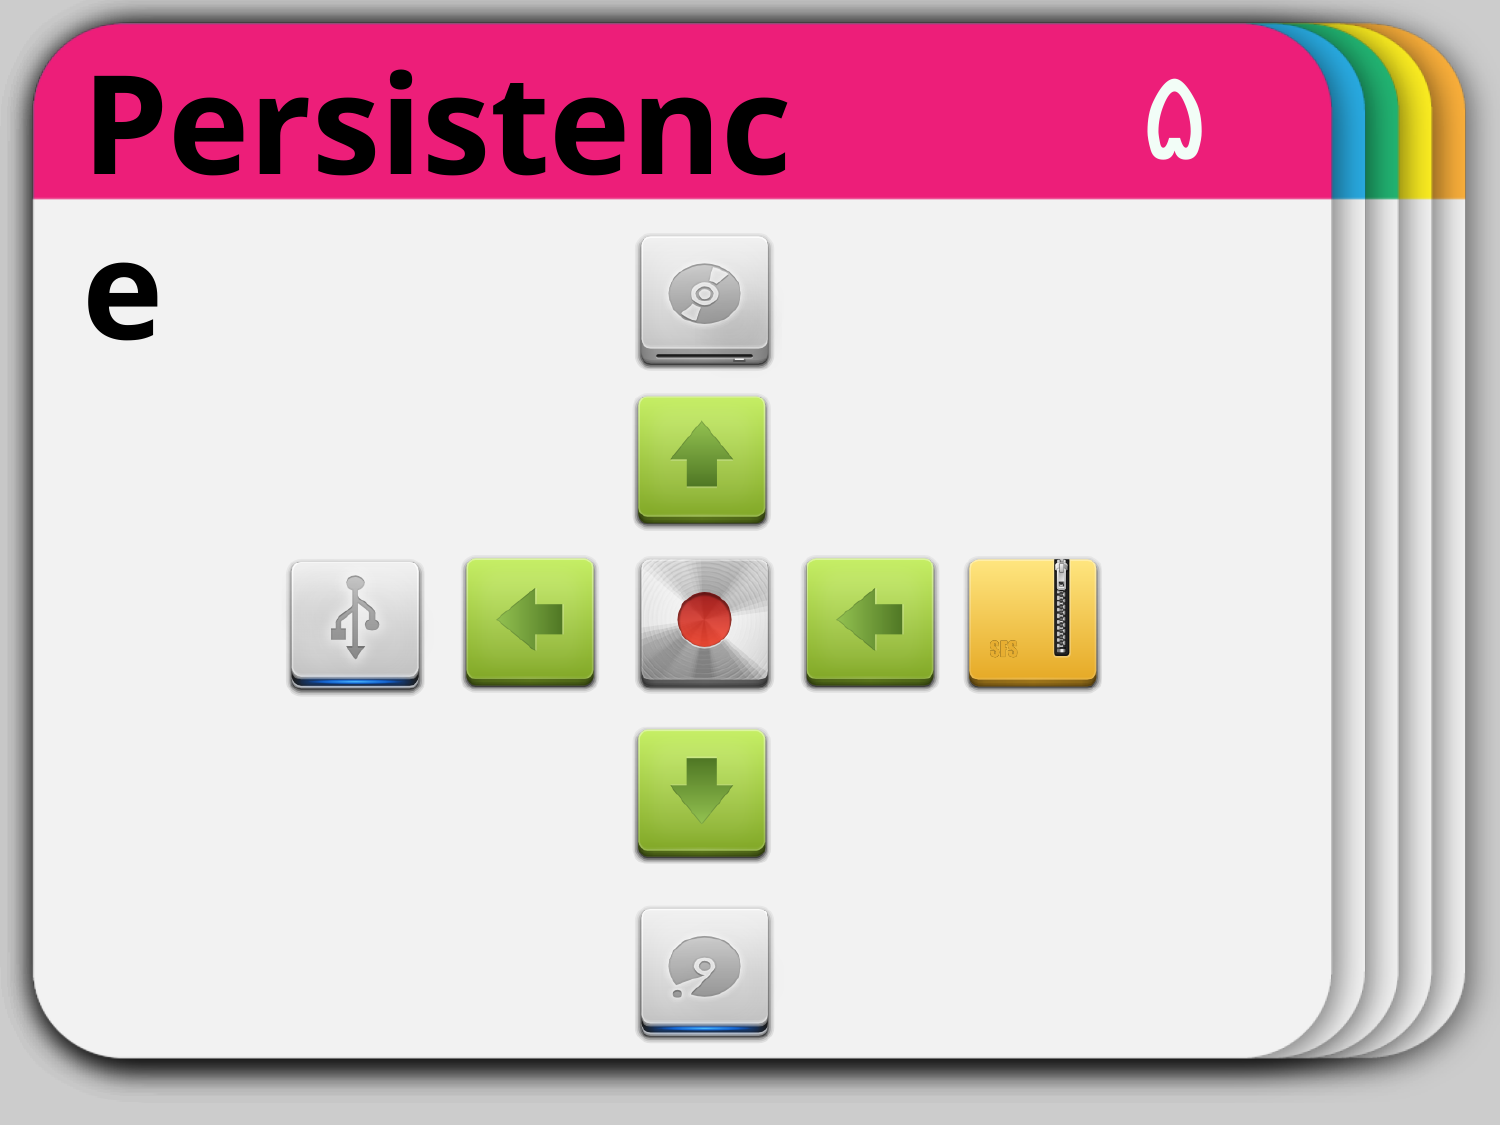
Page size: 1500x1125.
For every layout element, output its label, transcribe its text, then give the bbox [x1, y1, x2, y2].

picture [0, 0, 1500, 1125]
text_box Persistence [67, 30, 878, 210]
text_box ۵ [1087, 27, 1263, 193]
